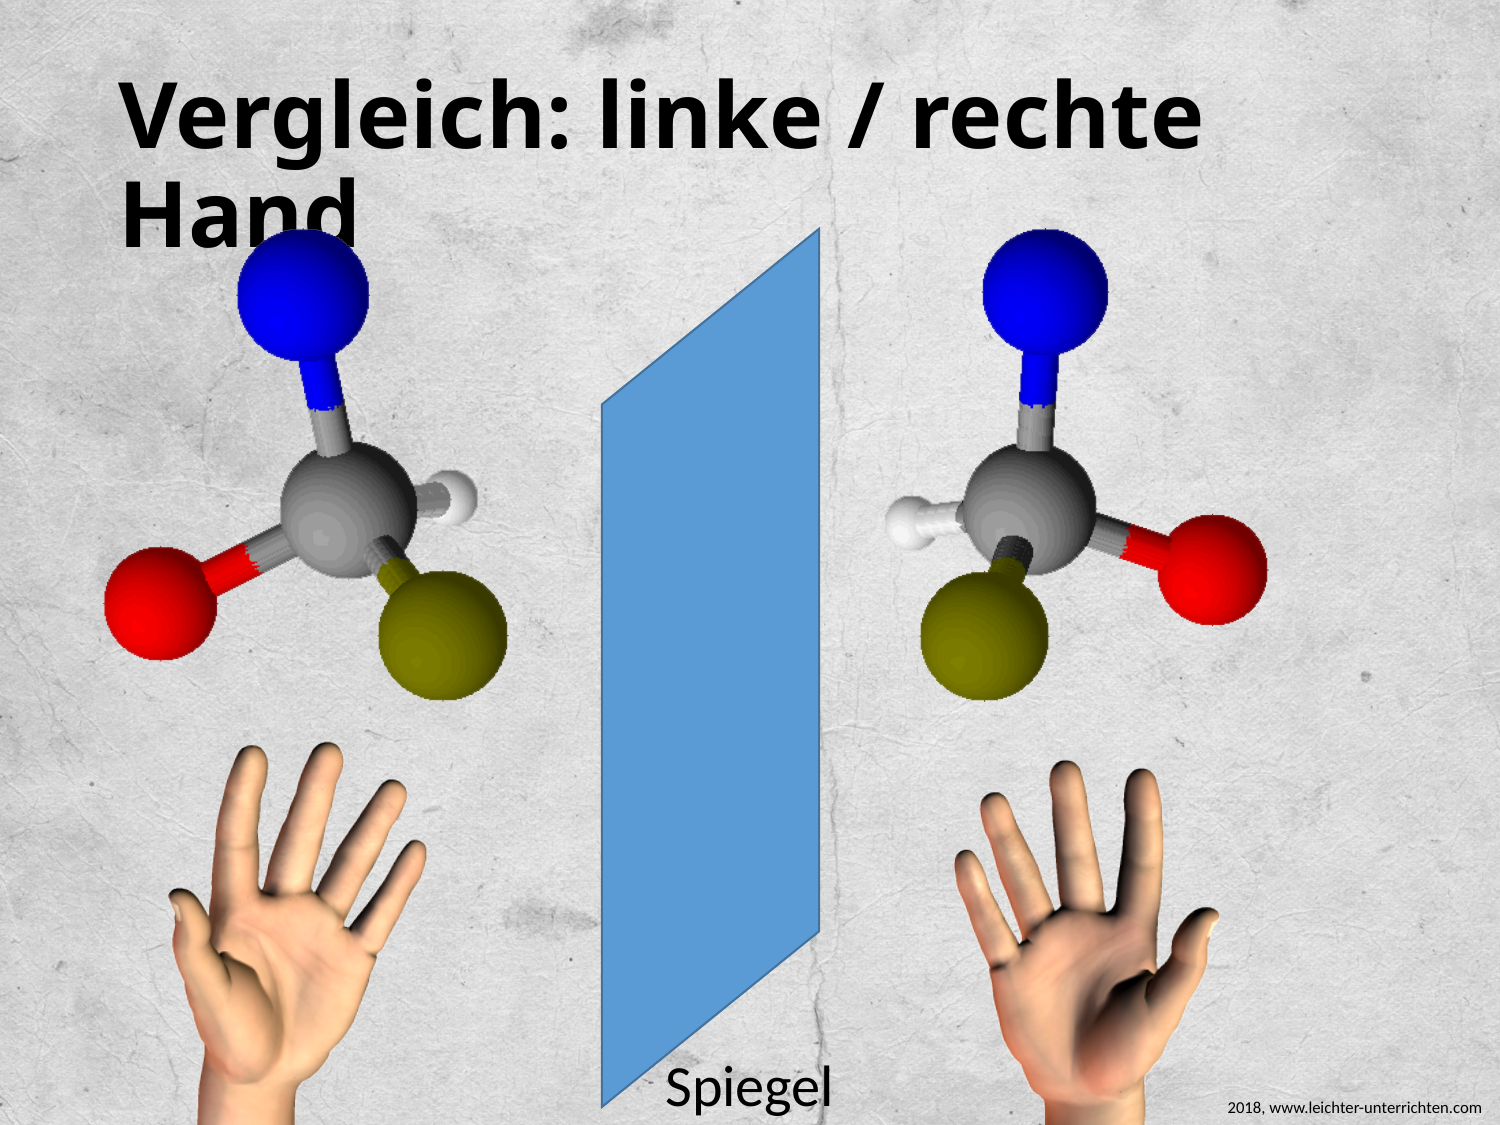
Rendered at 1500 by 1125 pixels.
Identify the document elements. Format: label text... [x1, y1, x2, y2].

text_box Spiegel [650, 1041, 850, 1125]
title Vergleich: linke / rechte Hand [103, 59, 1397, 278]
text_box [601, 228, 820, 1107]
picture [0, 0, 1500, 1125]
